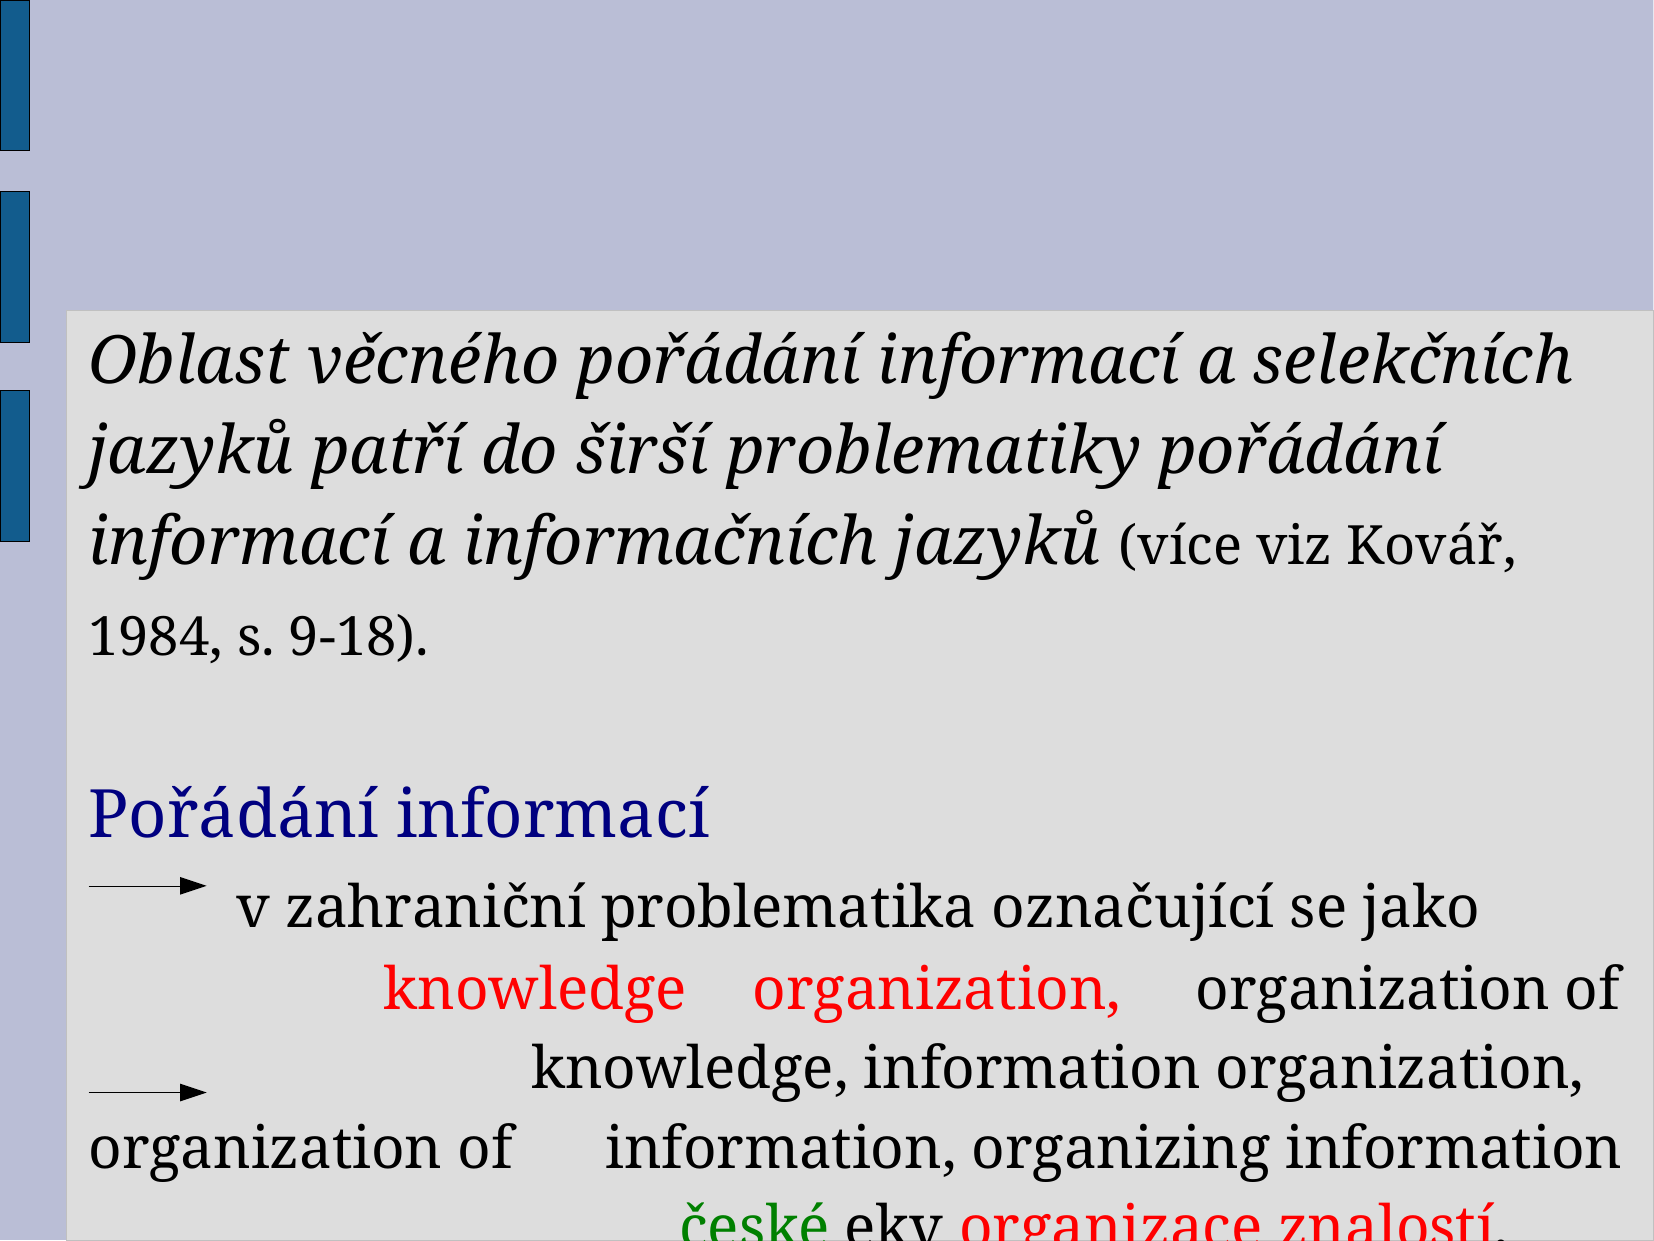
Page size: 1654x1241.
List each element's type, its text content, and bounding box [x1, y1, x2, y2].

list Oblast věcného pořádání informací a selekčních jazyků patří do širší problematiky pořádání informací a informačních jazyků (více viz Kovář, 1984, s. 9-18). Pořádání informací v zahraniční problematika označující se jako knowledge organization, organization of knowledge, information organization, organization of information, organizing information české ekv organizace znalostí, organizace poznání pořádání znalostí, pořádání informací [88, 311, 1625, 1175]
